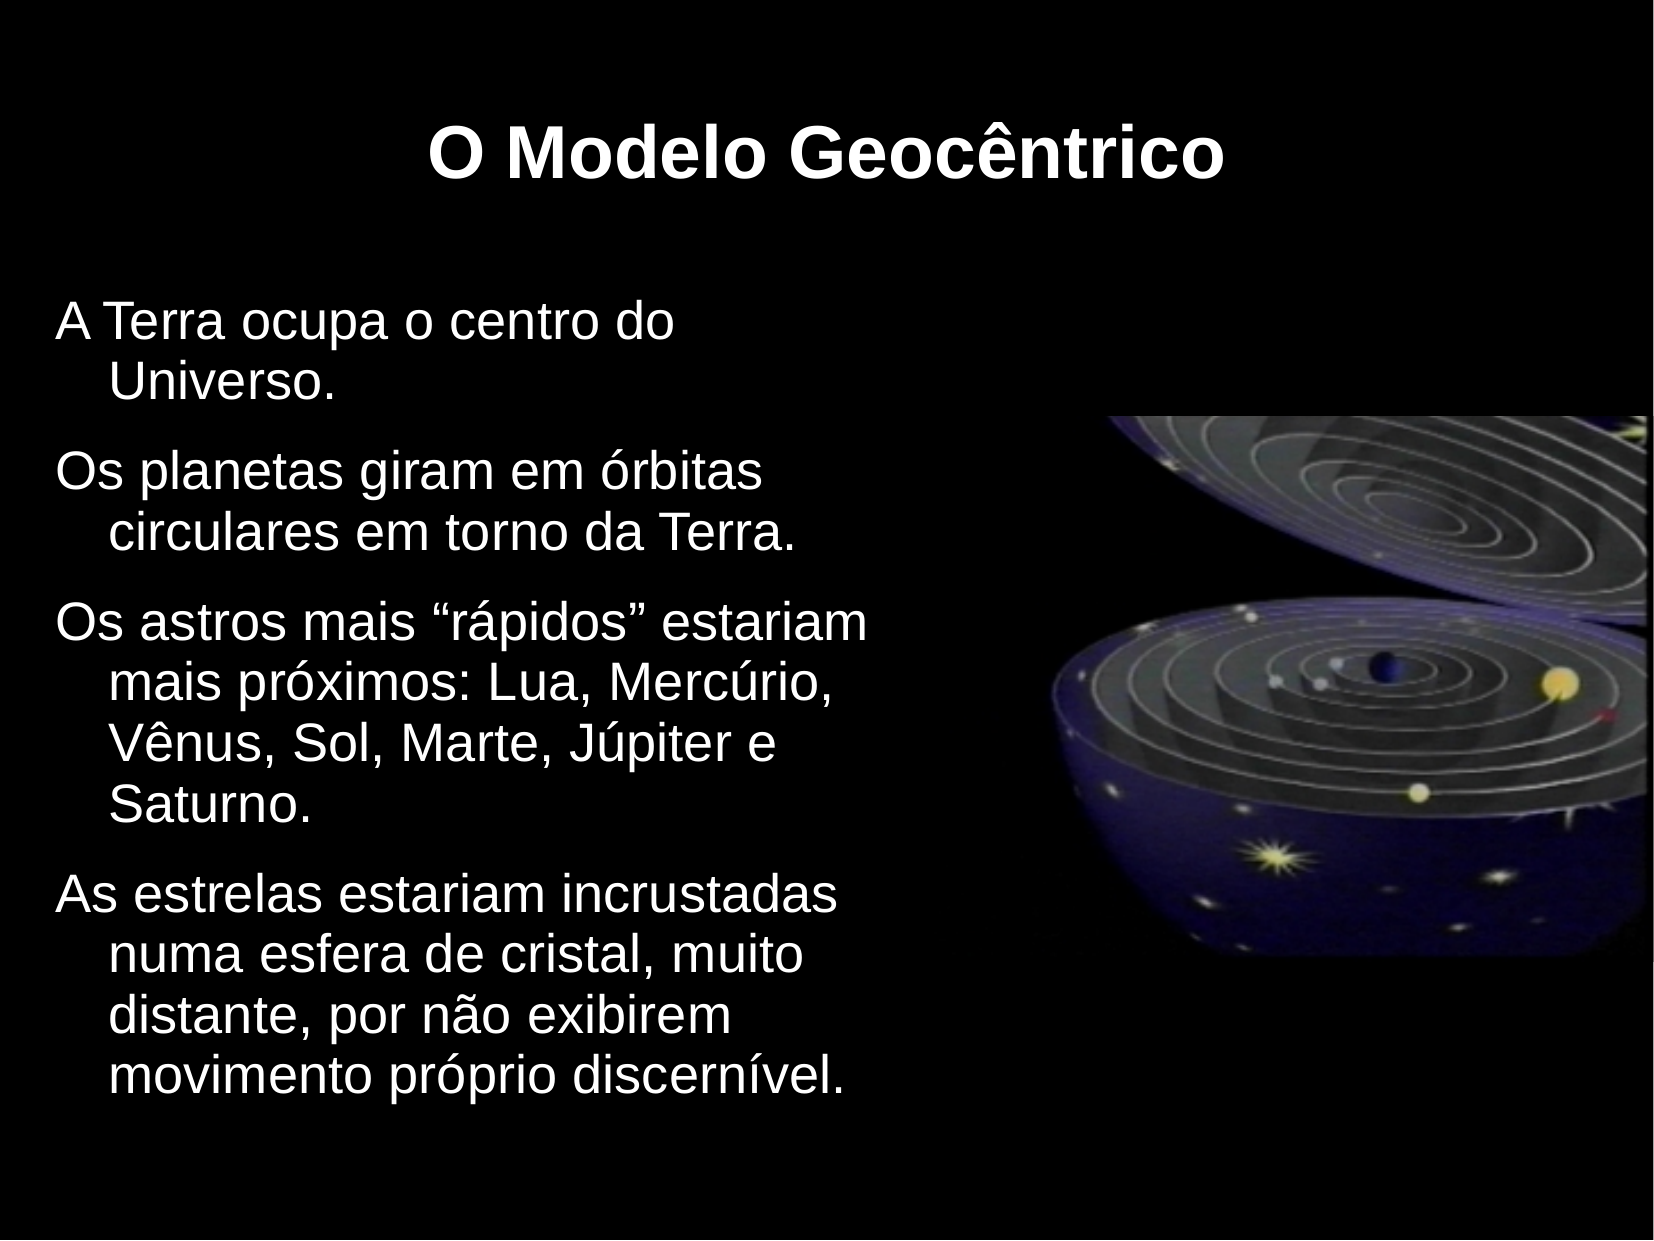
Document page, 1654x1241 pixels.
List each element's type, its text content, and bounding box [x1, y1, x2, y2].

picture [927, 416, 1654, 962]
list A Terra ocupa o centro do Universo. Os planetas giram em órbitas circulares em torno da Terra. Os astros mais “rápidos” estariam mais próximos: Lua, Mercúrio, Vênus, Sol, Marte, Júpiter e Saturno. As estrelas estariam incrustadas numa esfera de cristal, muito distante, por não exibirem movimento próprio discernível. [37, 290, 901, 1187]
title O Modelo Geocêntrico [82, 49, 1571, 257]
